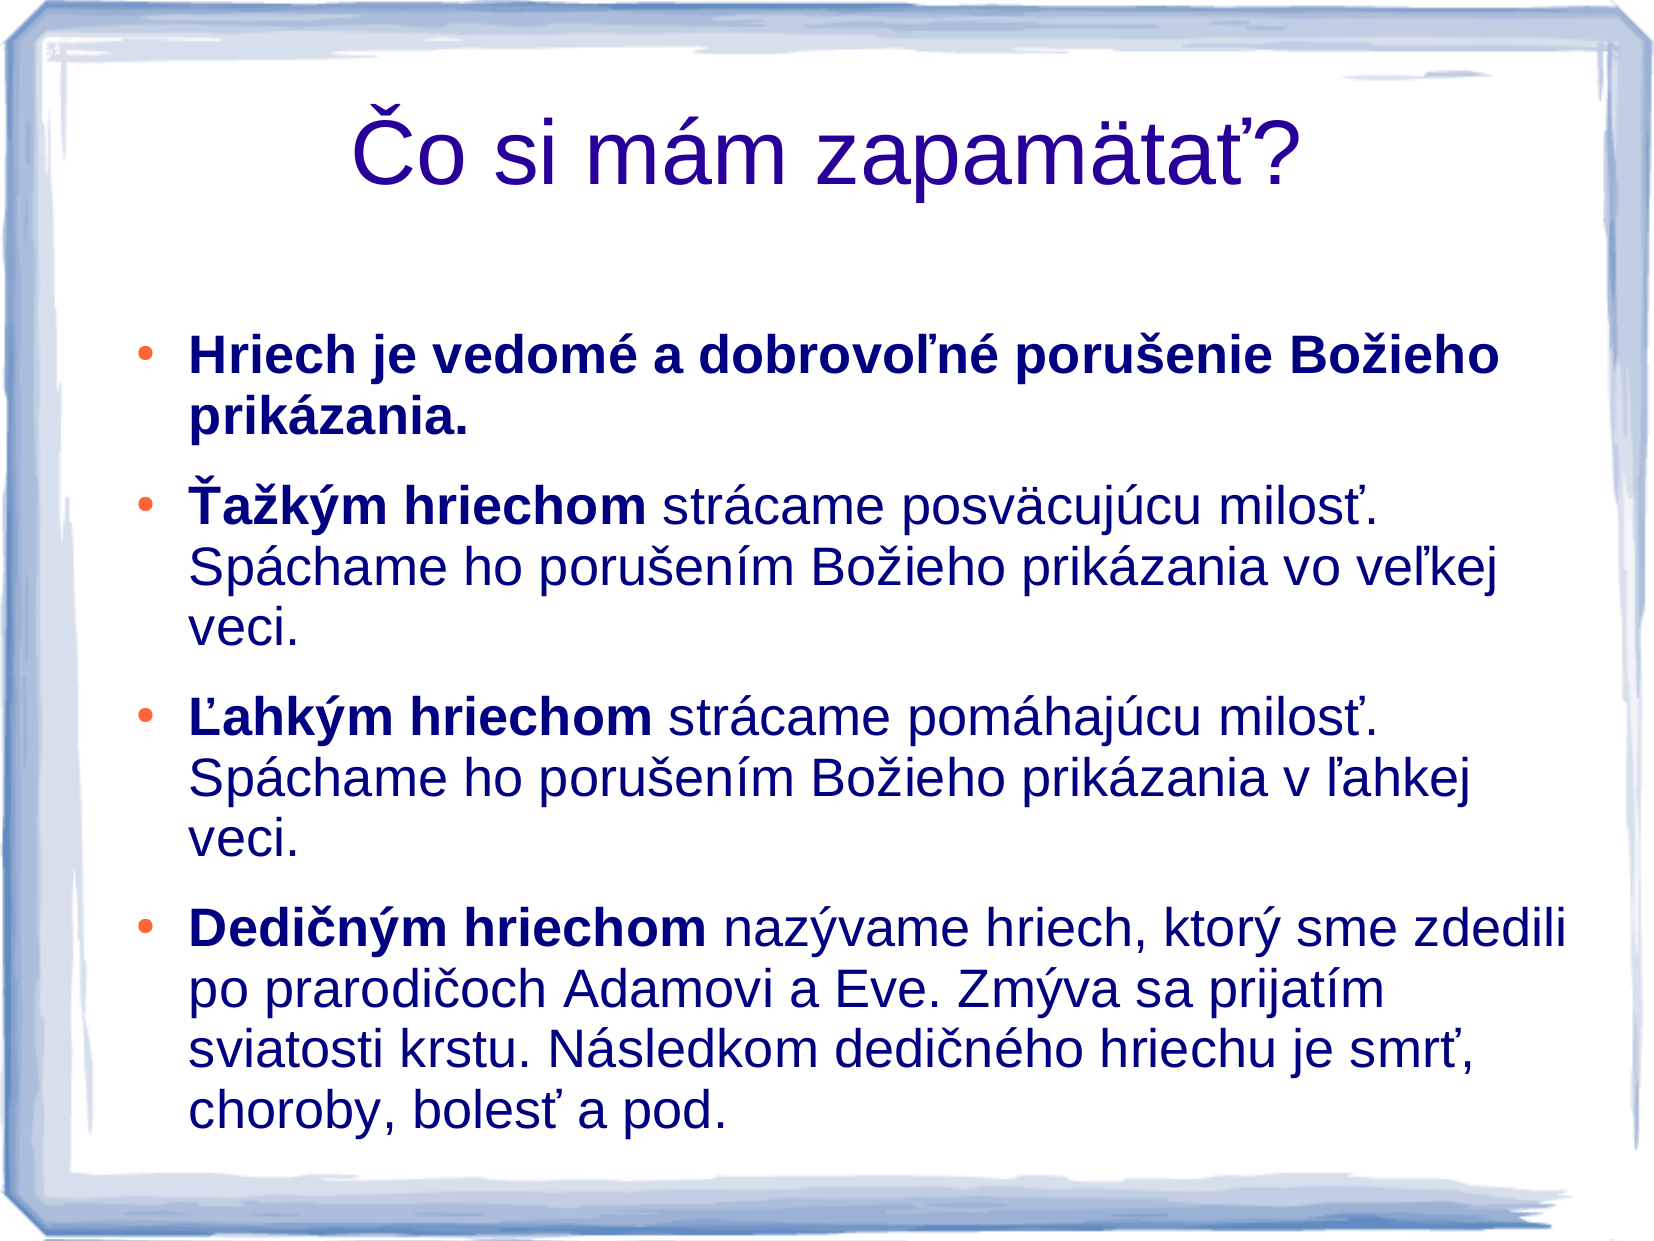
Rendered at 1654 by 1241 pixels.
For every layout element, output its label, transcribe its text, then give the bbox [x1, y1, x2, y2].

title Čo si mám zapamätať? [82, 49, 1571, 257]
picture [0, 0, 1654, 1241]
list Hriech je vedomé a dobrovoľné porušenie Božieho prikázania. Ťažkým hriechom strácame posväcujúcu milosť. Spáchame ho porušením Božieho prikázania vo veľkej veci. Ľahkým hriechom strácame pomáhajúcu milosť. Spáchame ho porušením Božieho prikázania v ľahkej veci. Dedičným hriechom nazývame hriech, ktorý sme zdedili po prarodičoch Adamovi a Eve. Zmýva sa prijatím sviatosti krstu. Následkom dedičného hriechu je smrť, choroby, bolesť a pod. [118, 324, 1571, 1144]
